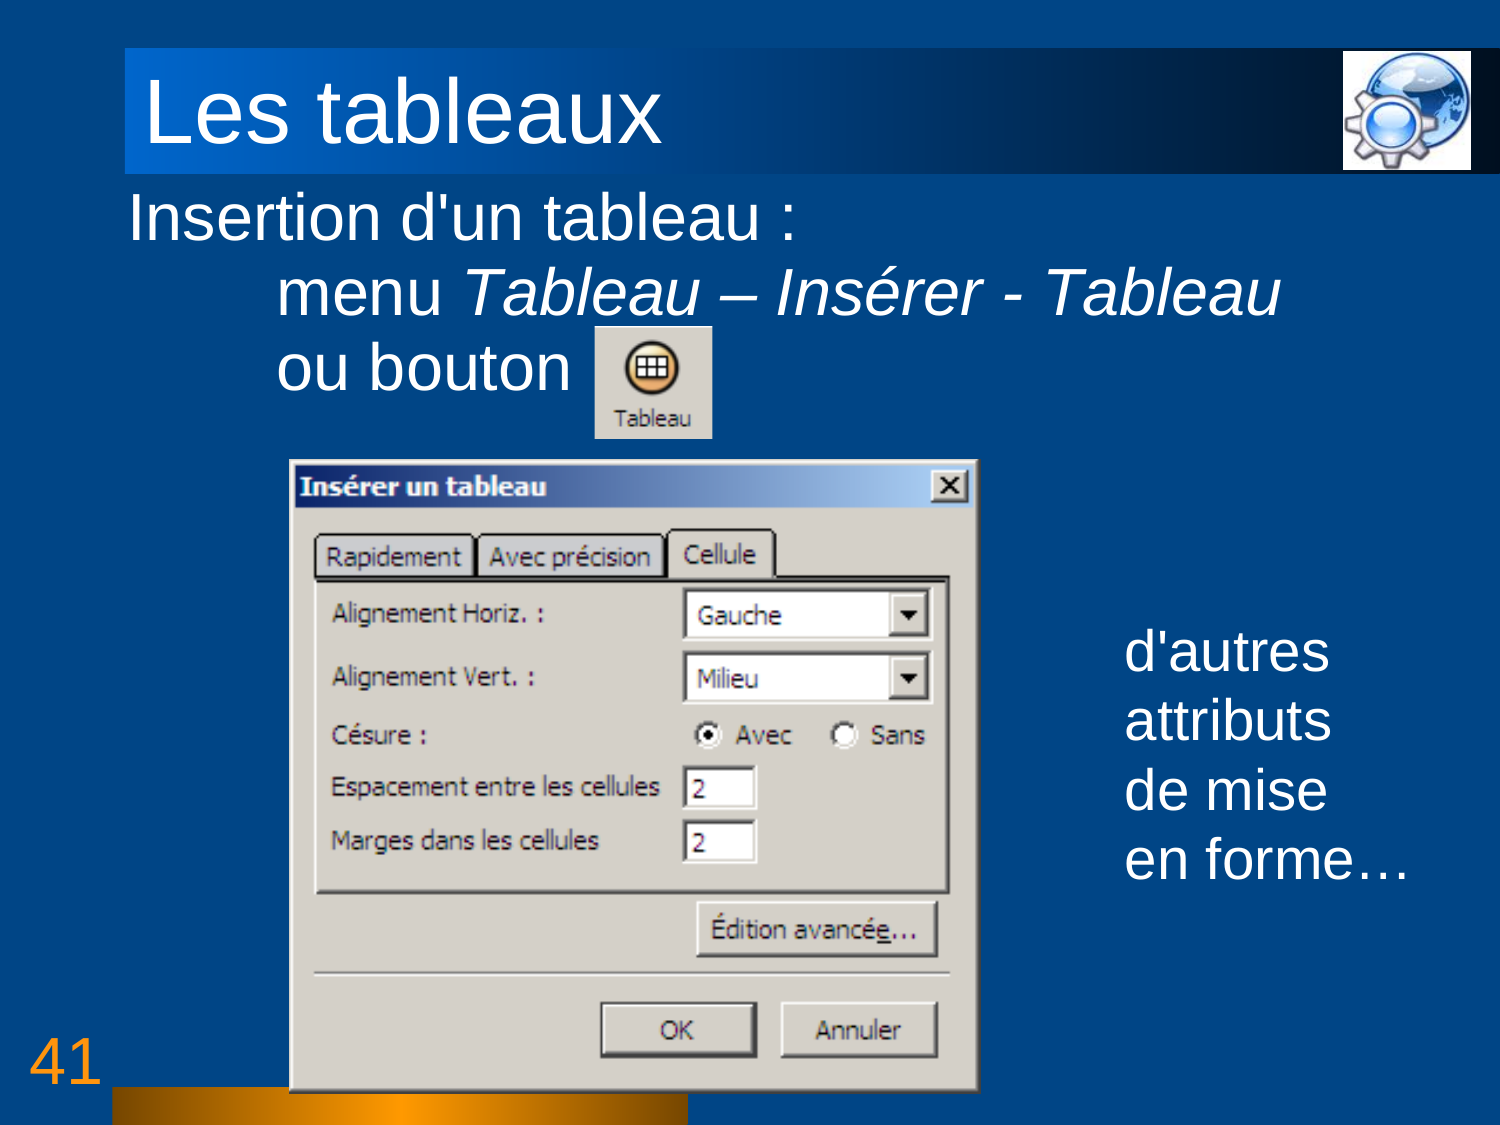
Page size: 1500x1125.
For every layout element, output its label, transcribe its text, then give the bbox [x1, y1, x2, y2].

list Insertion d'un tableau : menu Tableau – Insérer - Tableau ou bouton [112, 172, 1388, 901]
text_box d'autres attributs de mise en forme… [1109, 610, 1430, 906]
title Les tableaux [128, 50, 1388, 173]
picture [1388, 51, 1471, 170]
chart [594, 326, 713, 439]
picture [289, 459, 981, 1094]
